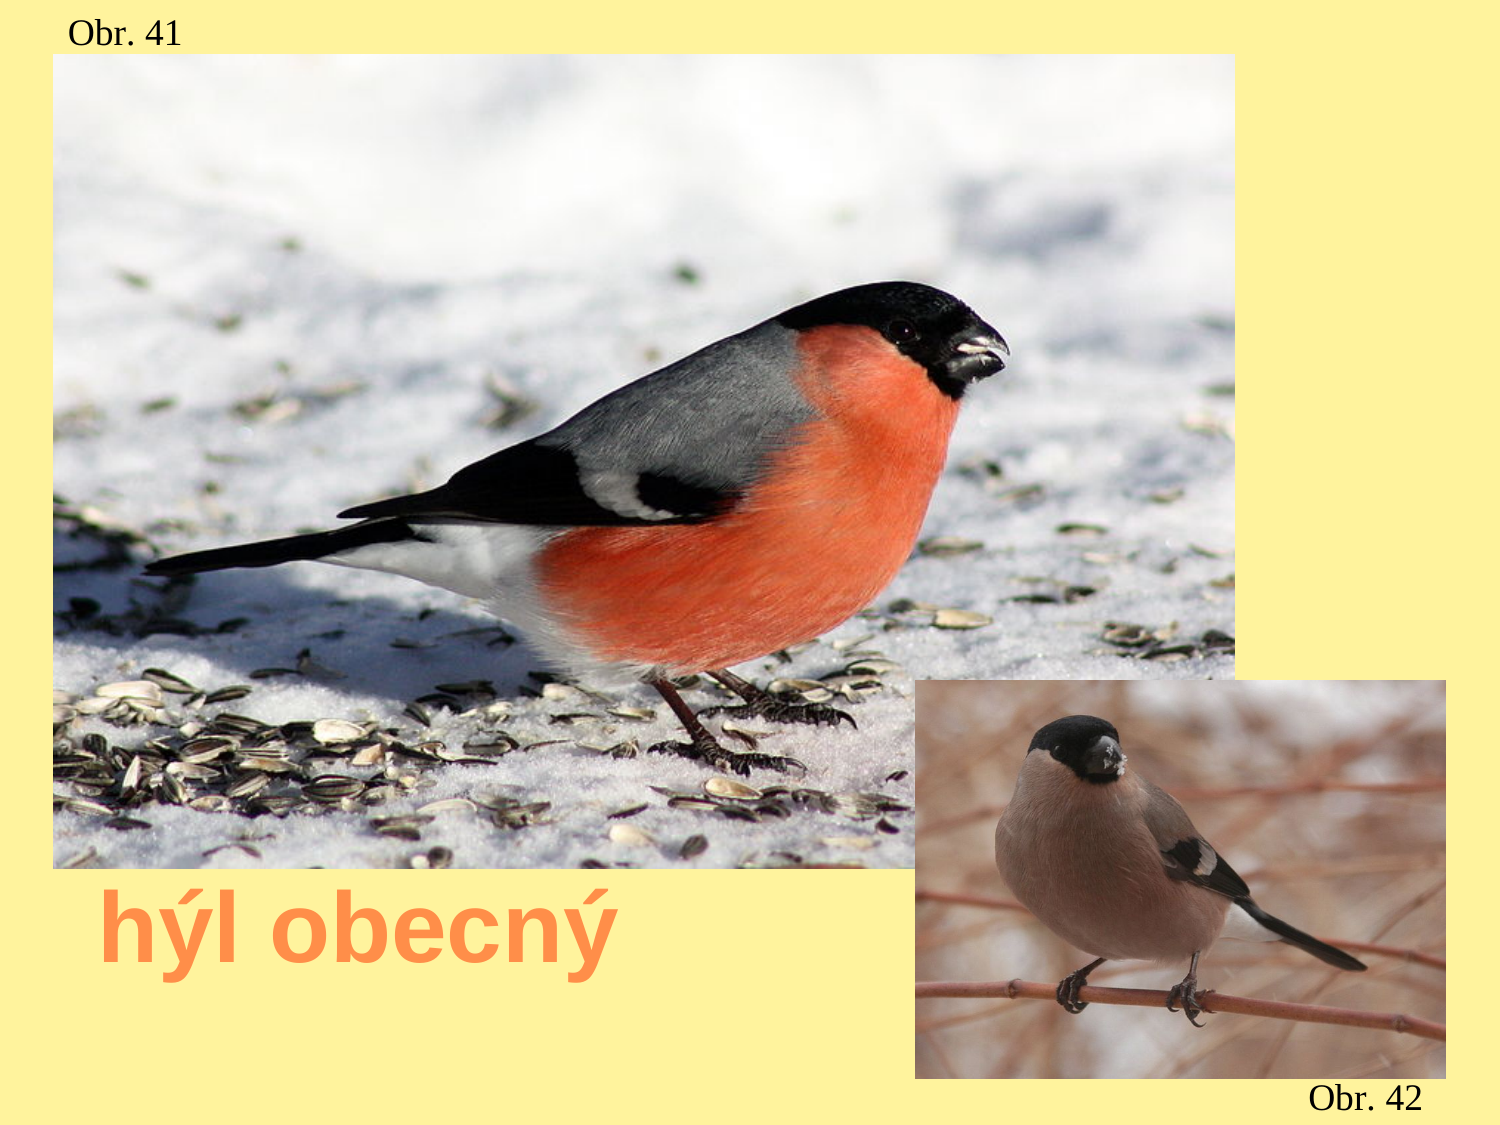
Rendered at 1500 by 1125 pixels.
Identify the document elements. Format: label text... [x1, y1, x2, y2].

text_box Obr. 42 [1293, 1064, 1459, 1125]
title hýl obecný [82, 869, 915, 991]
text_box Obr. 41 [53, 0, 219, 61]
picture [53, 54, 1446, 1079]
